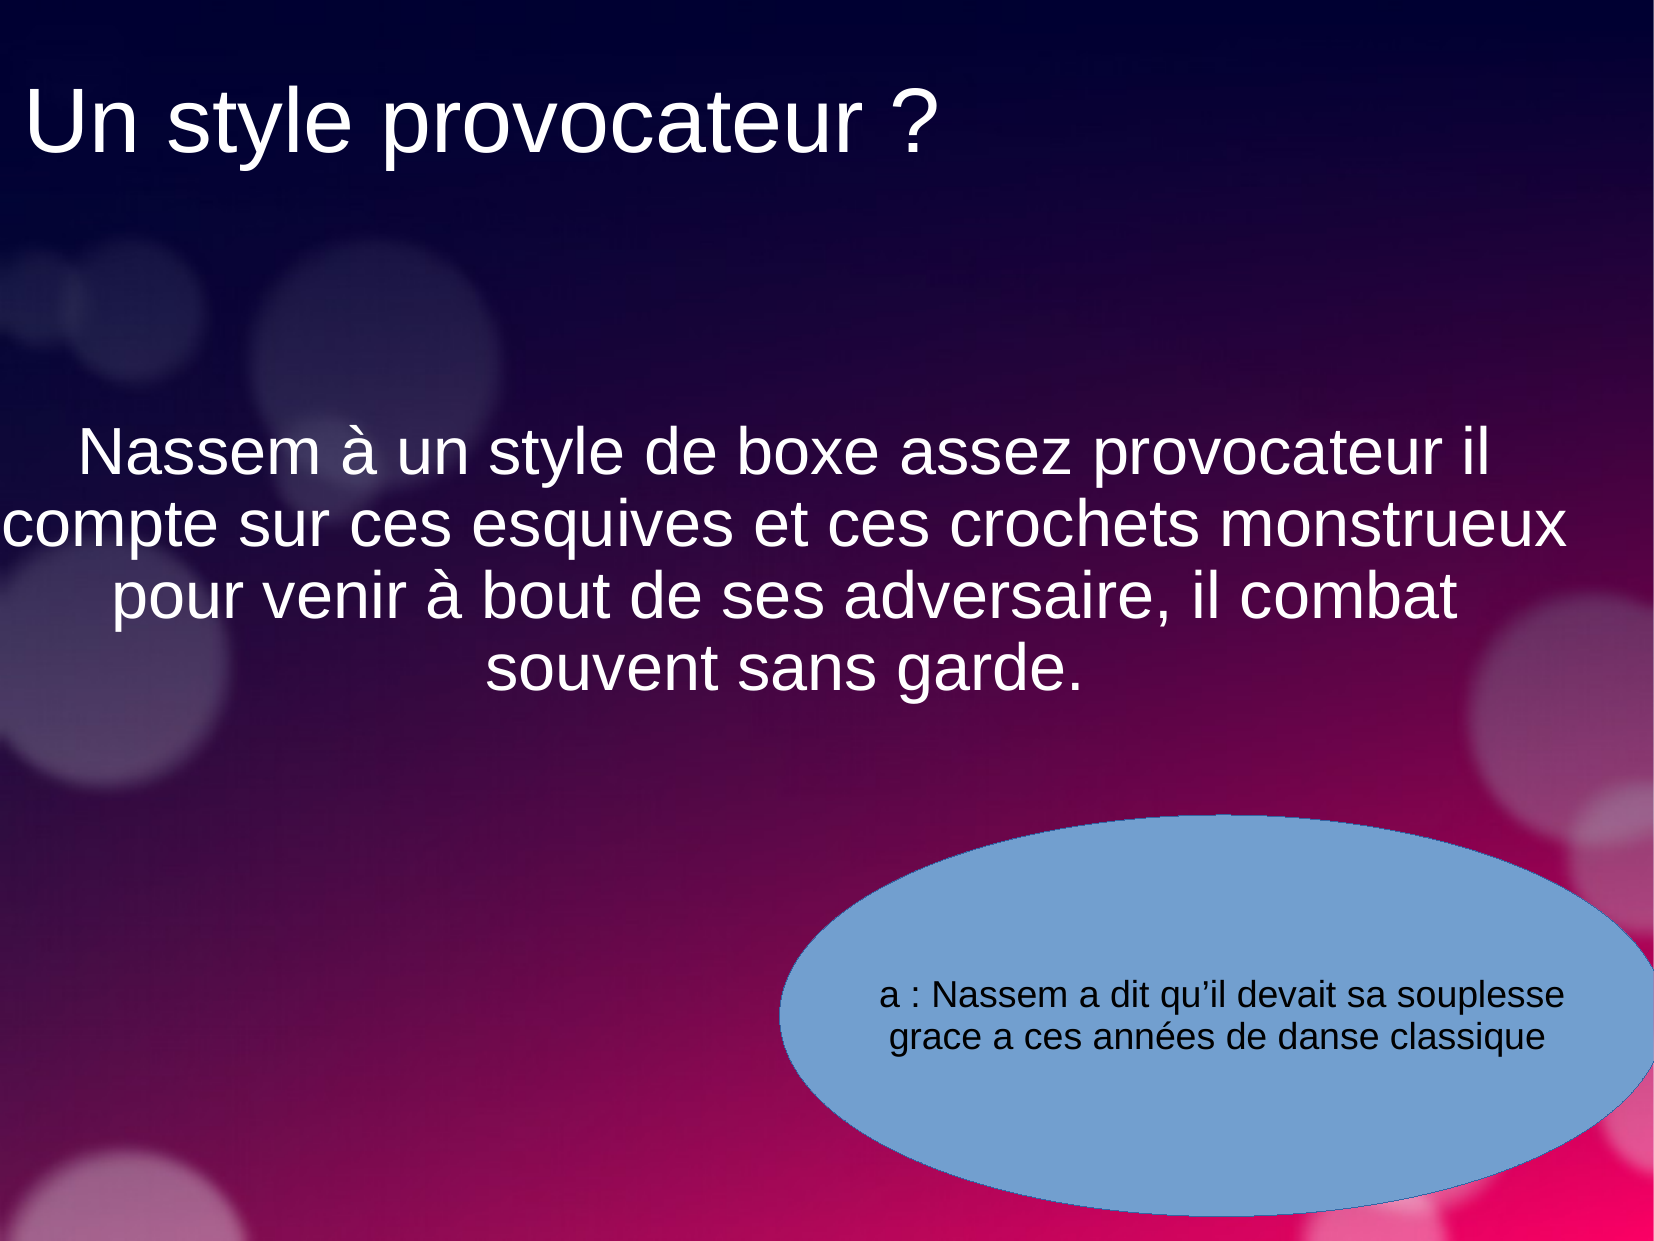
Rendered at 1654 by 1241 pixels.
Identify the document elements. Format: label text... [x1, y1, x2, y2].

text_box a : Nassem a dit qu’il devait sa souplesse grace a ces années de danse classique [779, 814, 1654, 1217]
title Un style provocateur ? [23, 11, 1512, 219]
picture [0, 0, 1654, 1241]
subtitle Nassem à un style de boxe assez provocateur il compte sur ces esquives et ces crochets monstrueux pour venir à bout de ses adversaire, il combat souvent sans garde. [0, 401, 1571, 721]
